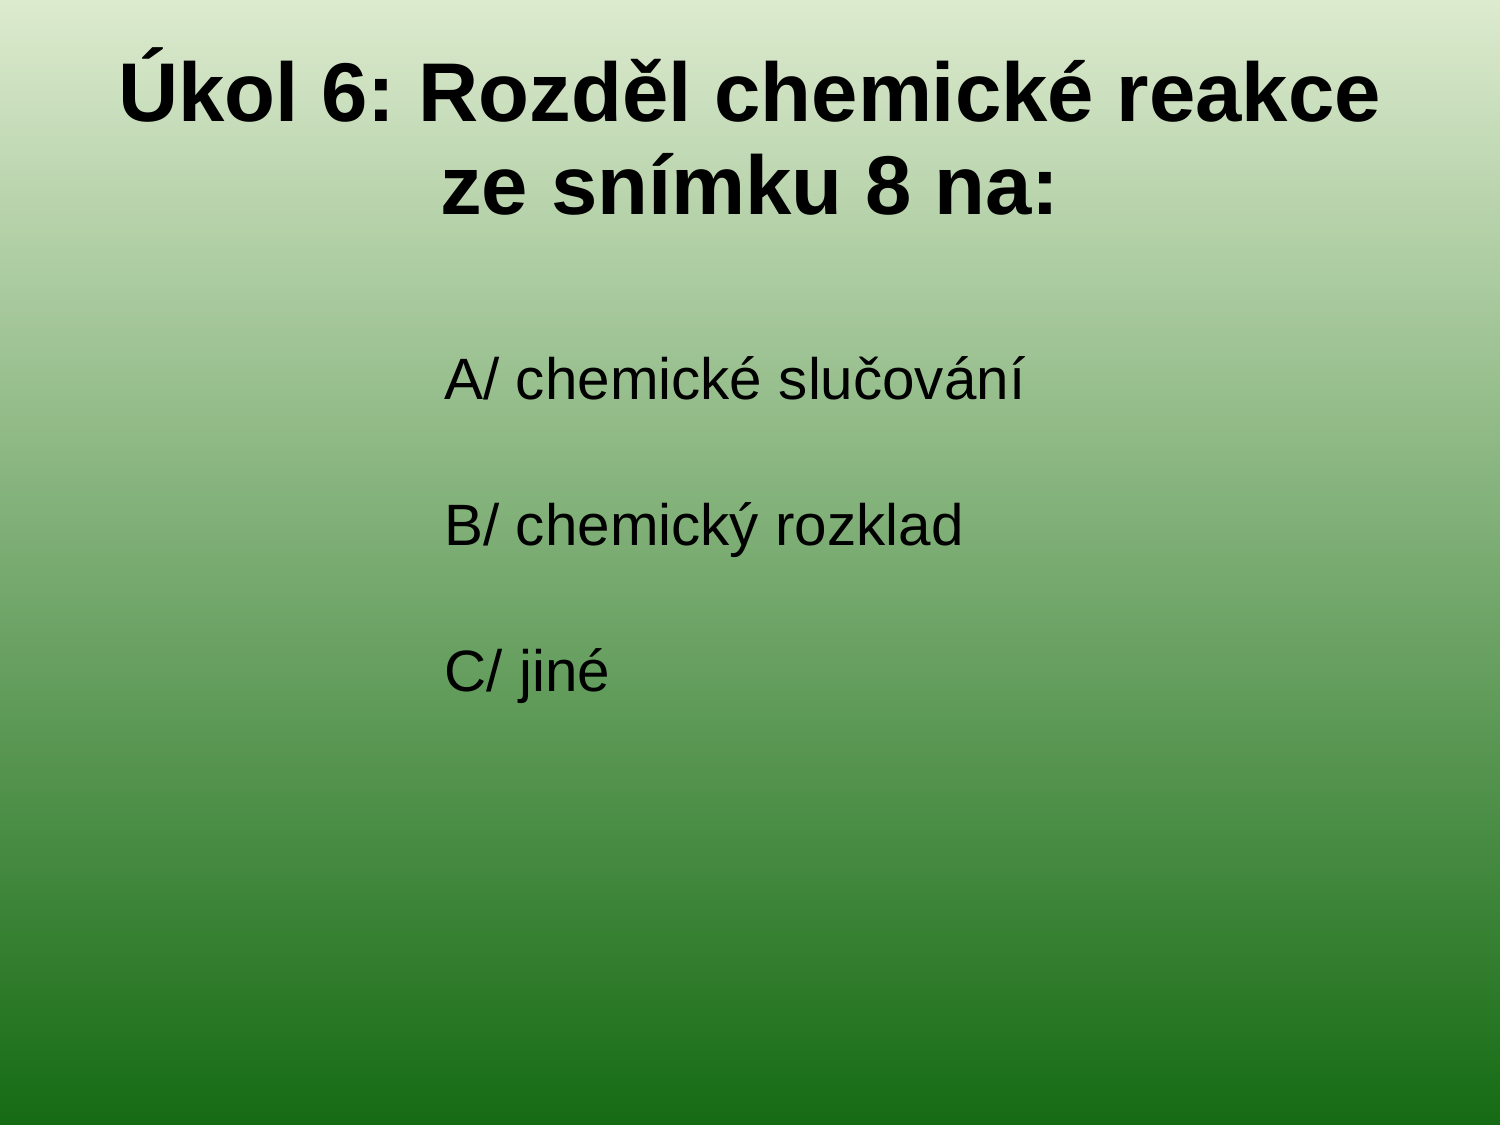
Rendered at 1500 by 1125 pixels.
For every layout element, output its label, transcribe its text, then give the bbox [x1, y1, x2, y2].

list A/ chemické slučování B/ chemický rozklad C/ jiné [430, 265, 1093, 1006]
title Úkol 6: Rozděl chemické reakce ze snímku 8 na: [75, 31, 1426, 247]
